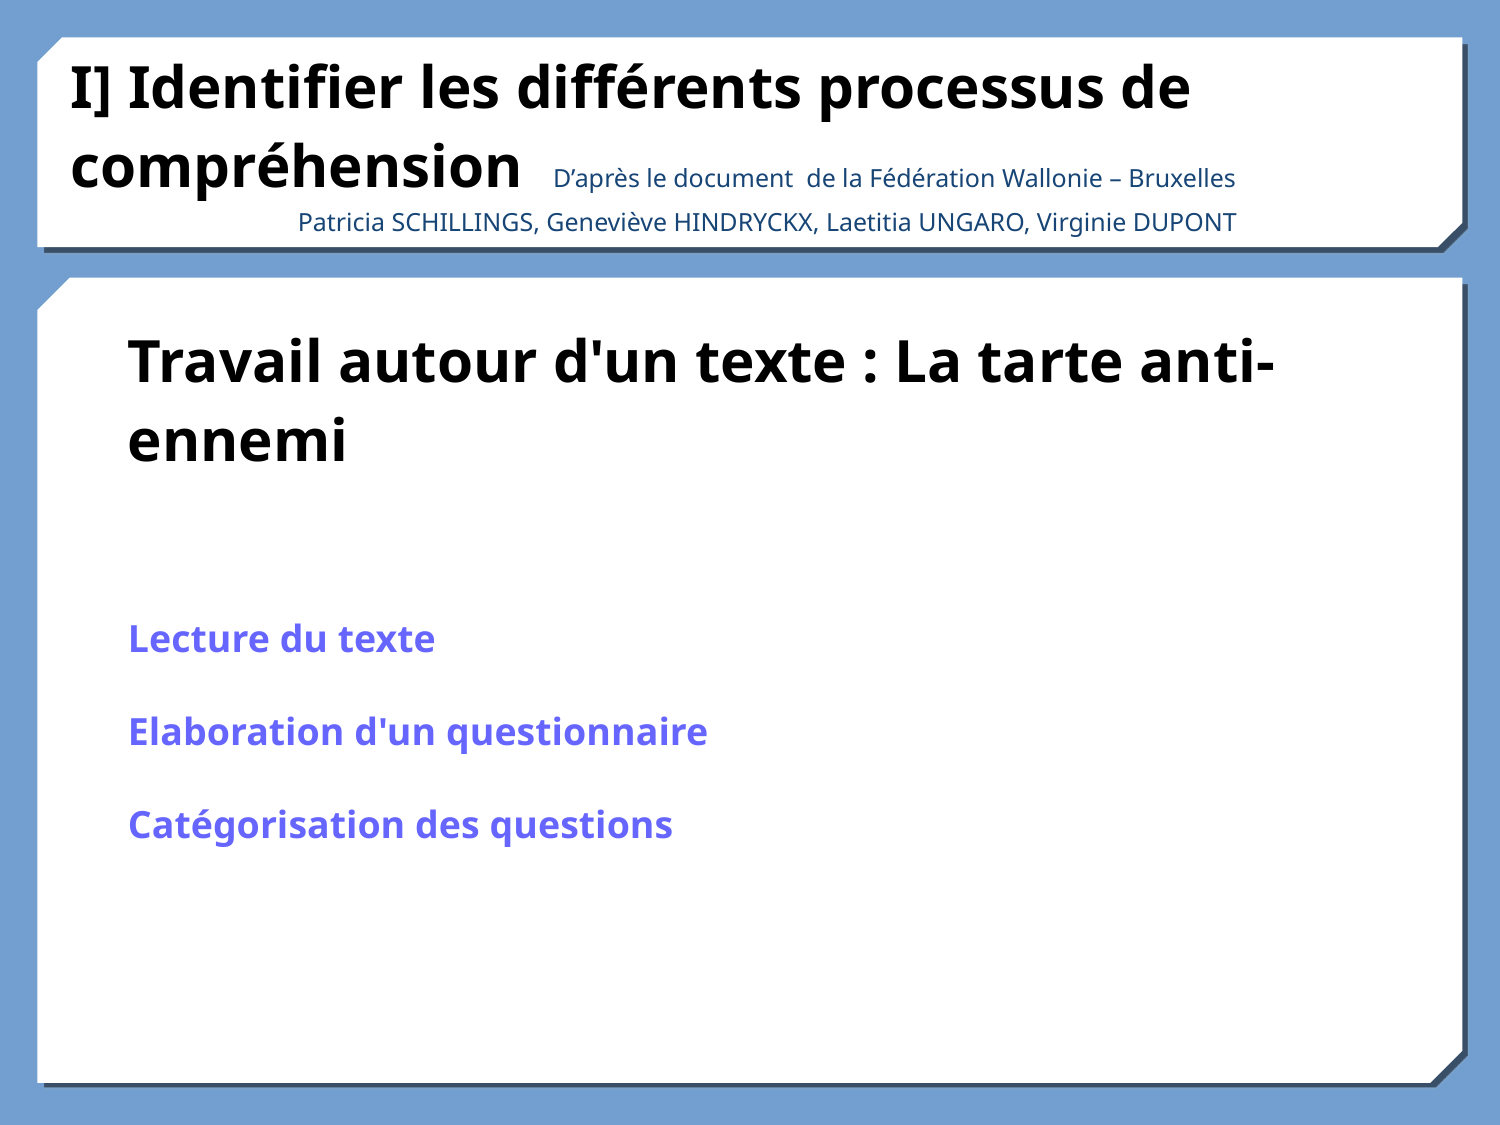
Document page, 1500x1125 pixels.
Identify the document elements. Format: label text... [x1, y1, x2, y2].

list Travail autour d'un texte : La tarte anti-ennemi Lecture du texte Elaboration d'un questionnaire Catégorisation des questions [127, 319, 1372, 978]
title I] Identifier les différents processus de compréhension D’après le document de la Fédération Wallonie – Bruxelles Patricia SCHILLINGS, Geneviève HINDRYCKX, Laetitia UNGARO, Virginie DUPONT [70, 48, 1372, 236]
